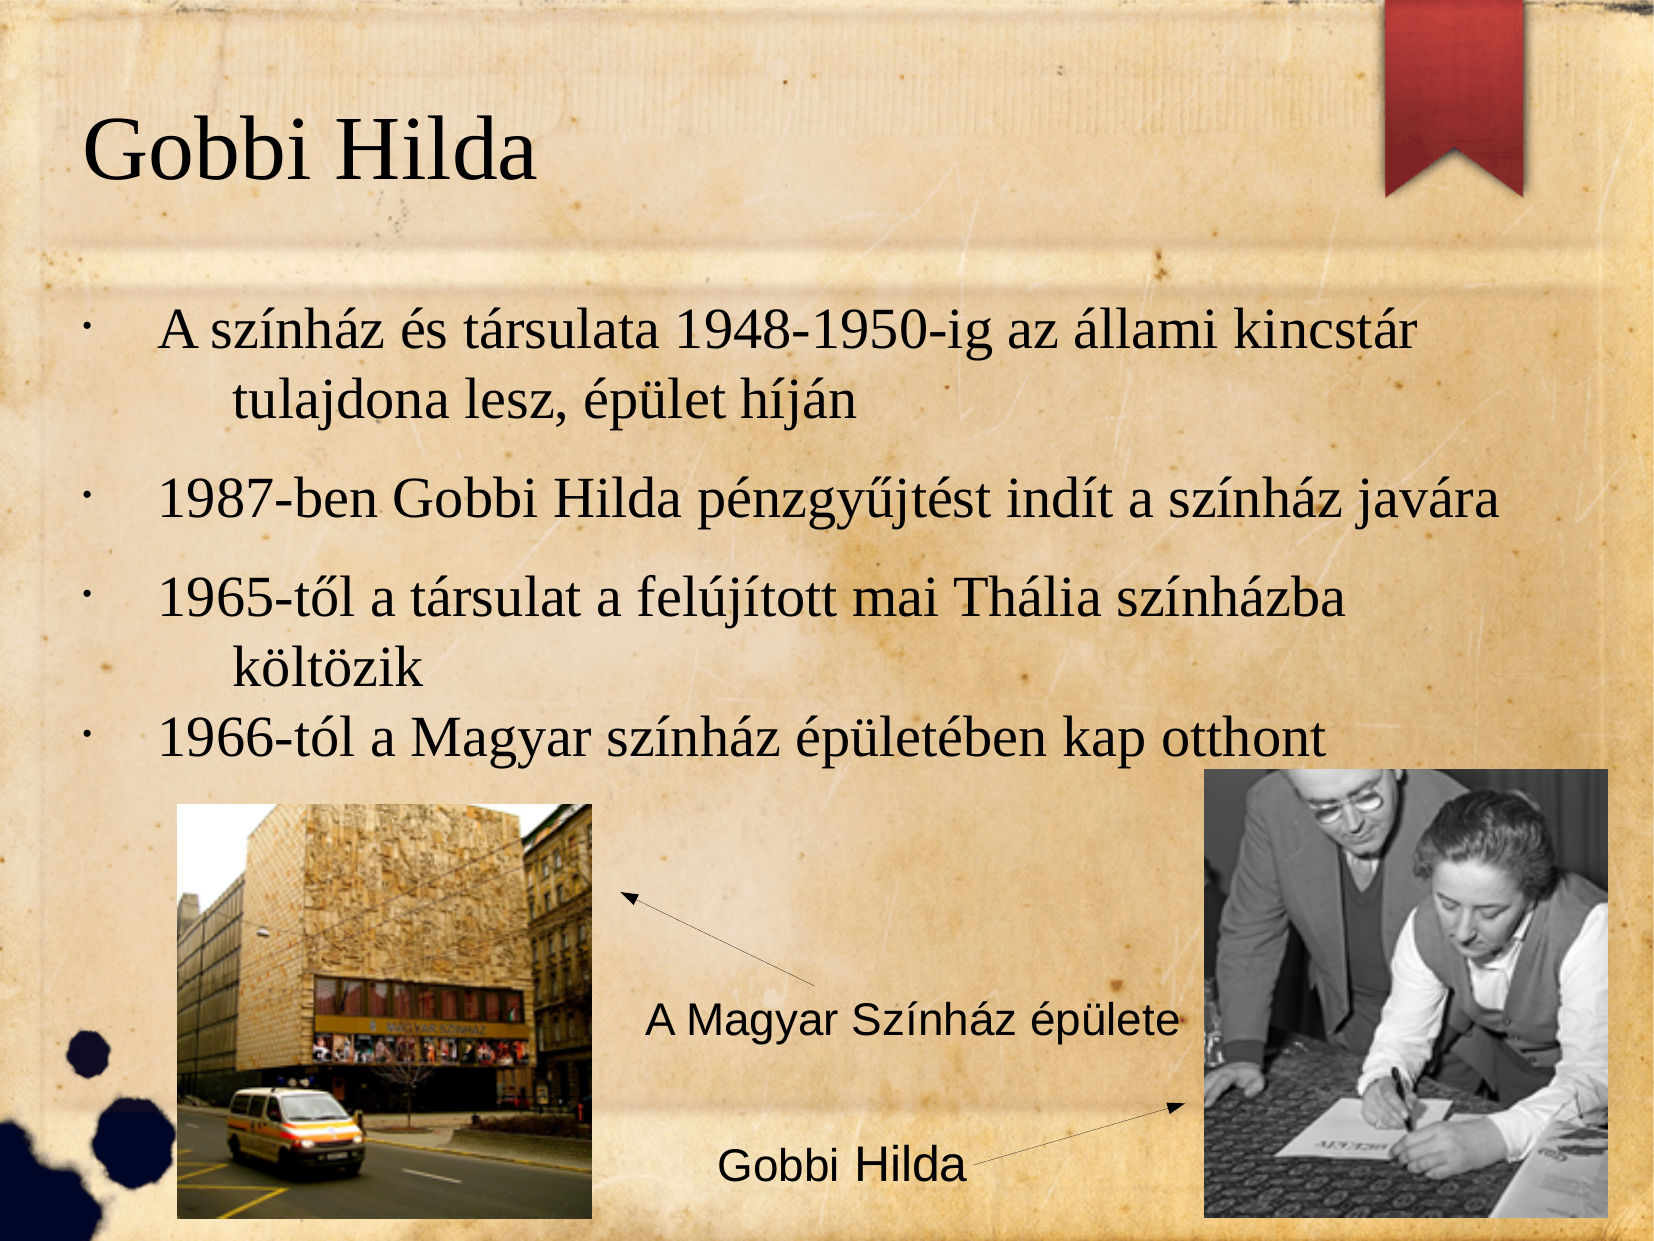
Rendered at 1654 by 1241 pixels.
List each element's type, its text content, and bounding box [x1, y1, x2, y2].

picture [1204, 769, 1608, 1218]
picture [177, 804, 592, 1219]
list A színház és társulata 1948-1950-ig az állami kincstár tulajdona lesz, épület híján 1987-ben Gobbi Hilda pénzgyűjtést indít a színház javára 1965-től a társulat a felújított mai Thália színházba költözik 1966-tól a Magyar színház épületében kap otthont [82, 290, 1538, 1010]
text_box Gobbi Hilda [703, 1128, 974, 1202]
text_box A Magyar Színház épülete [630, 986, 1234, 1104]
title Gobbi Hilda [82, 49, 1347, 237]
